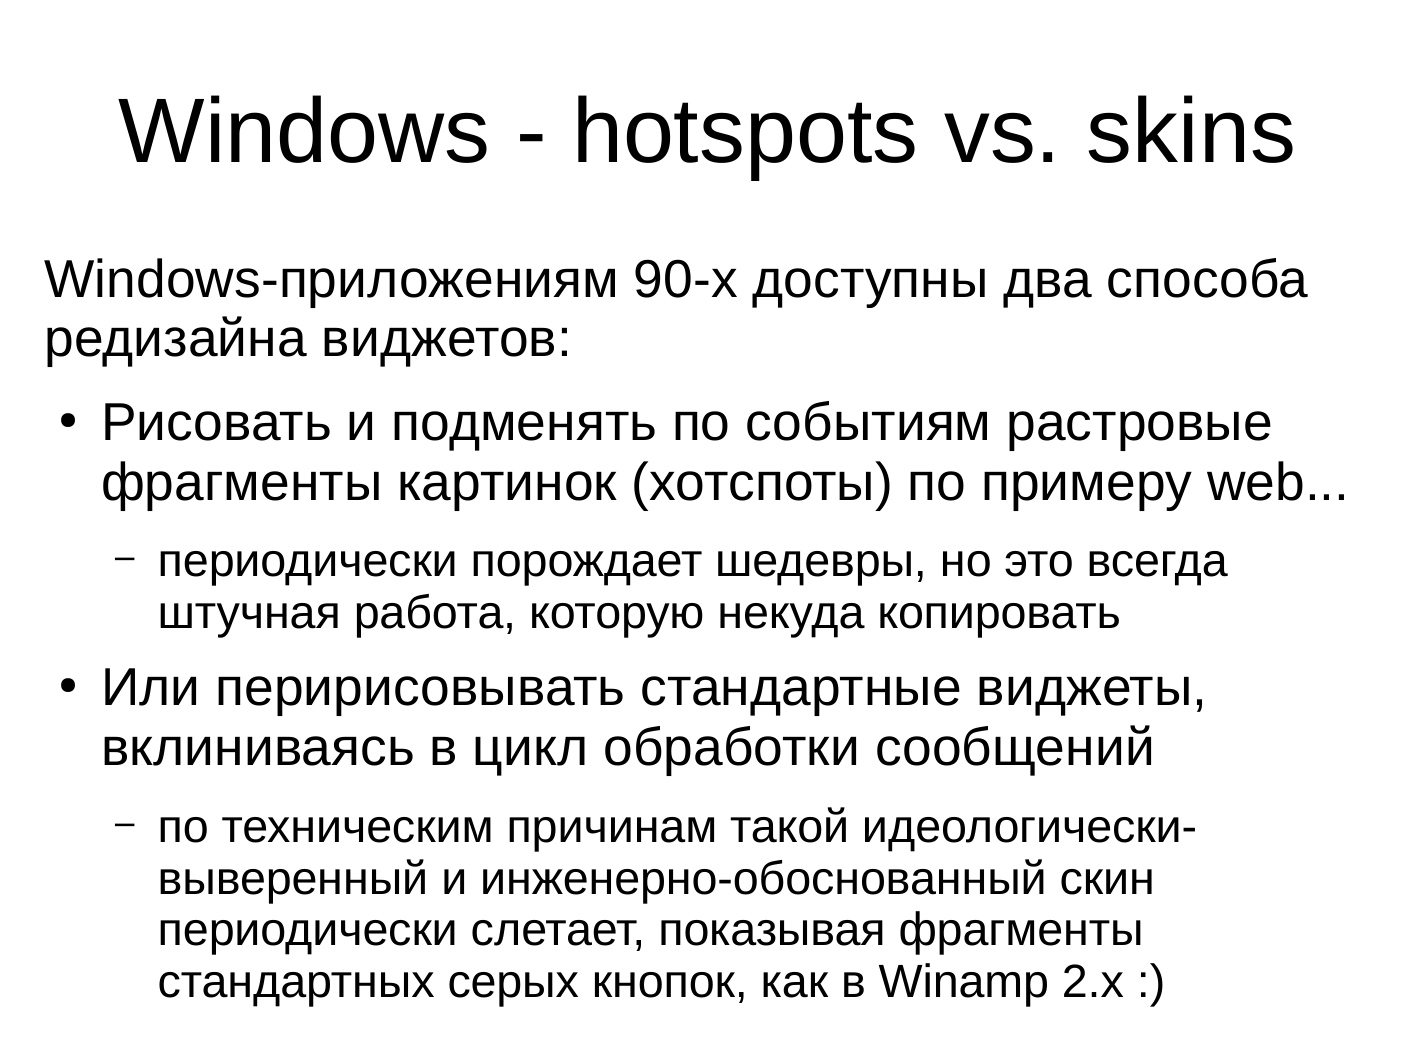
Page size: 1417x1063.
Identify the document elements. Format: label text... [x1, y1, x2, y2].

title Windows - hotspots vs. skins [70, 42, 1346, 220]
list Windows-приложениям 90-х доступны два способа редизайна виджетов: Рисовать и подменять по событиям растровые фрагменты картинок (хотспоты) по примеру web... периодически порождает шедевры, но это всегда штучная работа, которую некуда копировать Или перирисовывать стандартные виджеты, вклиниваясь в цикл обработки сообщений по техническим причинам такой идеологически-выверенный и инженерно-обоснованный скин периодически слетает, показывая фрагменты стандартных серых кнопок, как в Winamp 2.x :) [44, 248, 1368, 1047]
